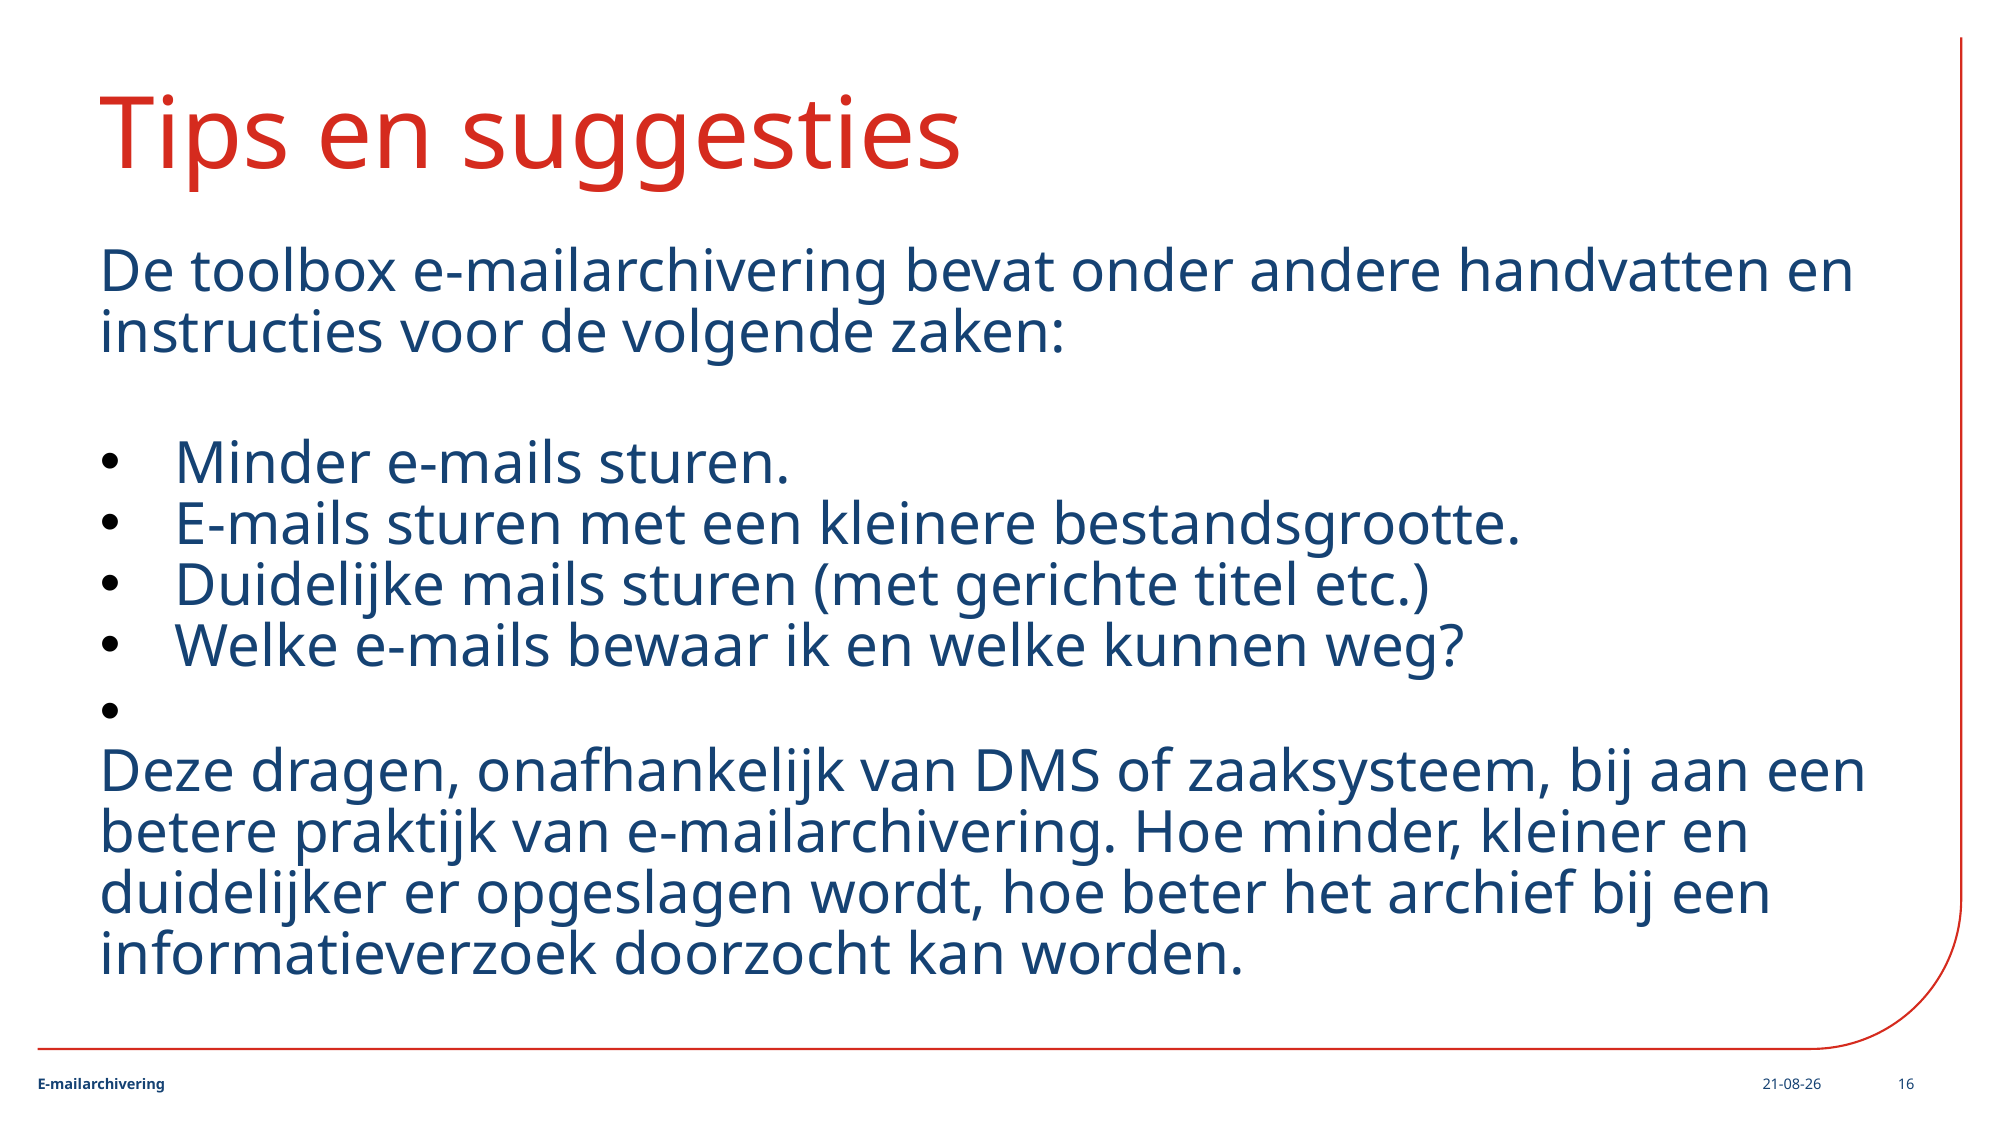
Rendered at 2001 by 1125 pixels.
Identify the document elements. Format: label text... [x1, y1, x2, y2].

text_box 17 maart 2026 [1762, 1074, 1888, 1117]
text_box 16 [1897, 1074, 1963, 1117]
title Tips en suggesties [99, 85, 1876, 204]
text_box De toolbox e-mailarchivering bevat onder andere handvatten en instructies voor de volgende zaken: Minder e-mails sturen. E-mails sturen met een kleinere bestandsgrootte. Duidelijke mails sturen (met gerichte titel etc.) Welke e-mails bewaar ik en welke kunnen weg? Deze dragen, onafhankelijk van DMS of zaaksysteem, bij aan een betere praktijk van e-mailarchivering. Hoe minder, kleiner en duidelijker er opgeslagen wordt, hoe beter het archief bij een informatieverzoek doorzocht kan worden. [99, 243, 1876, 979]
